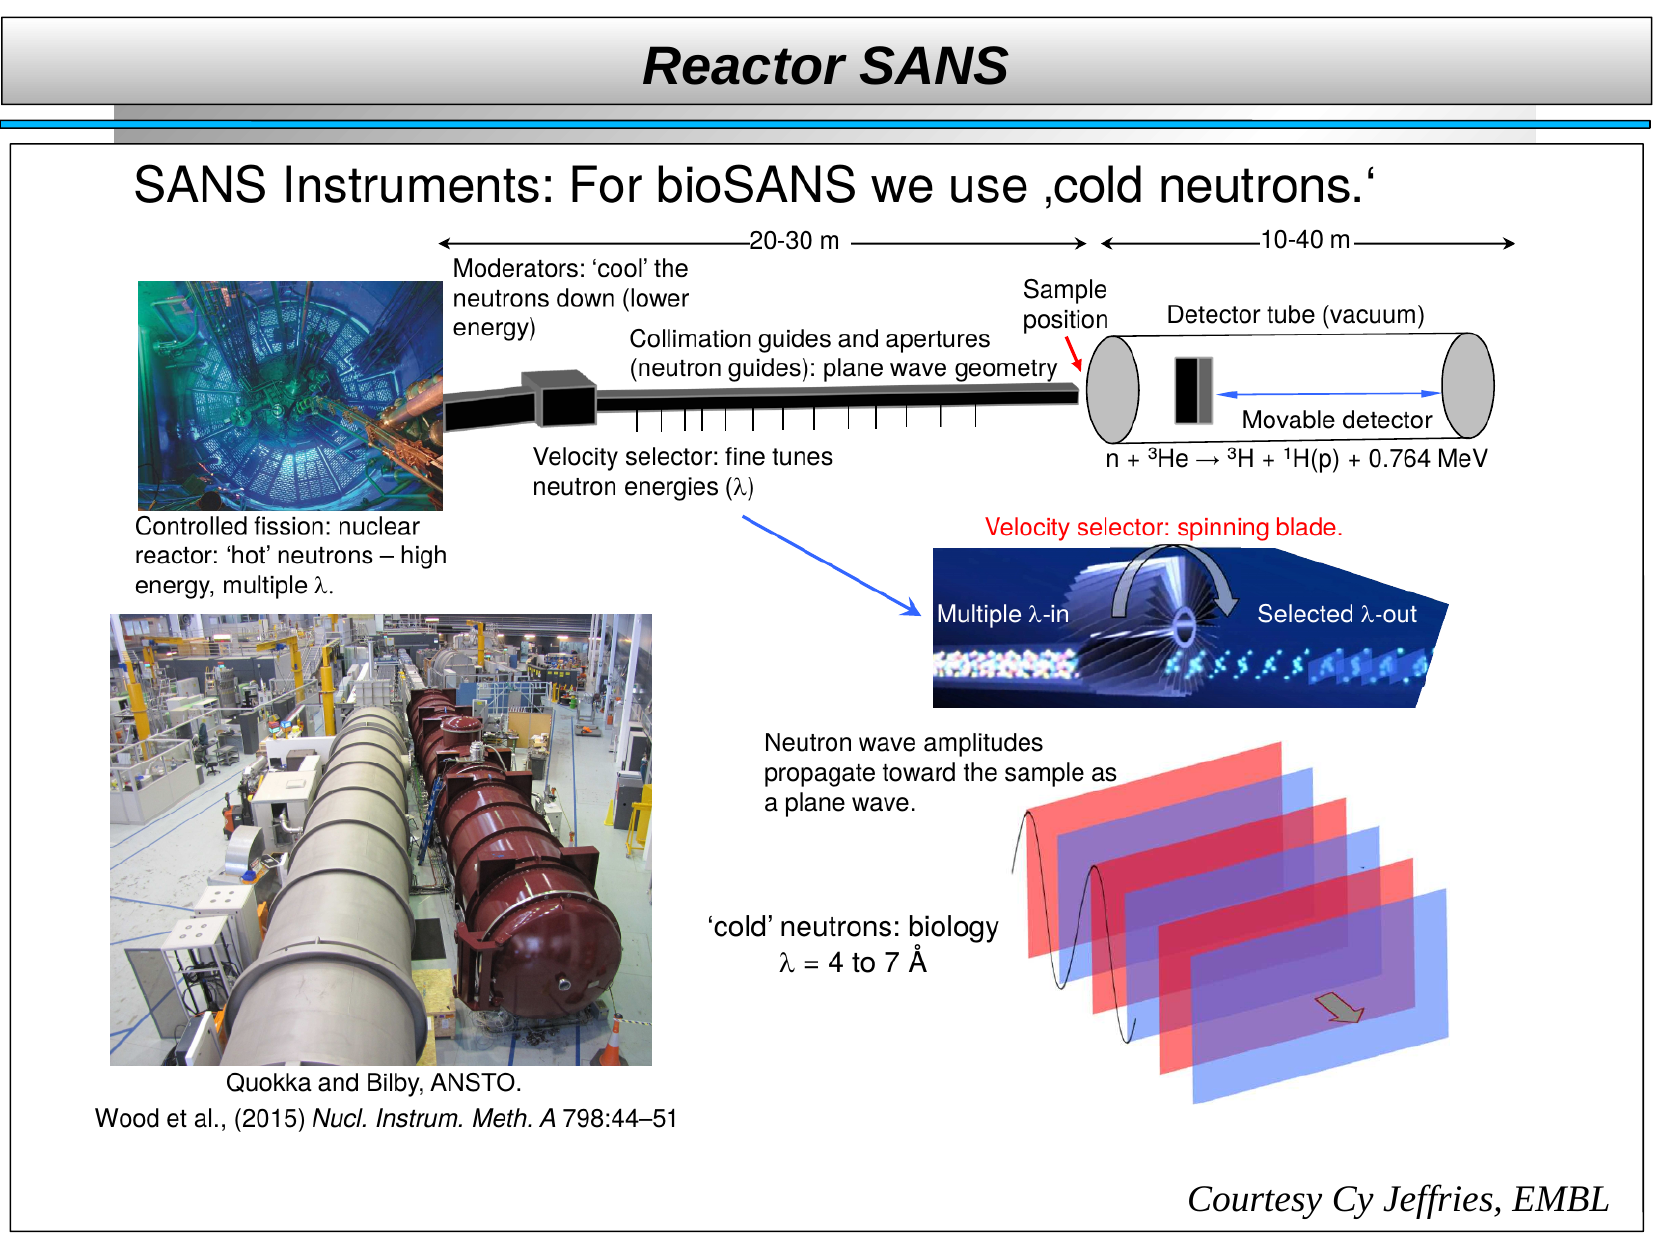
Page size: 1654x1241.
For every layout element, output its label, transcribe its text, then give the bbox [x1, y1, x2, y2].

picture [95, 164, 1516, 1132]
text_box Courtesy Cy Jeffries, EMBL [1172, 1169, 1637, 1227]
text_box [0, 120, 1651, 129]
text_box Reactor SANS [1, 17, 1652, 105]
